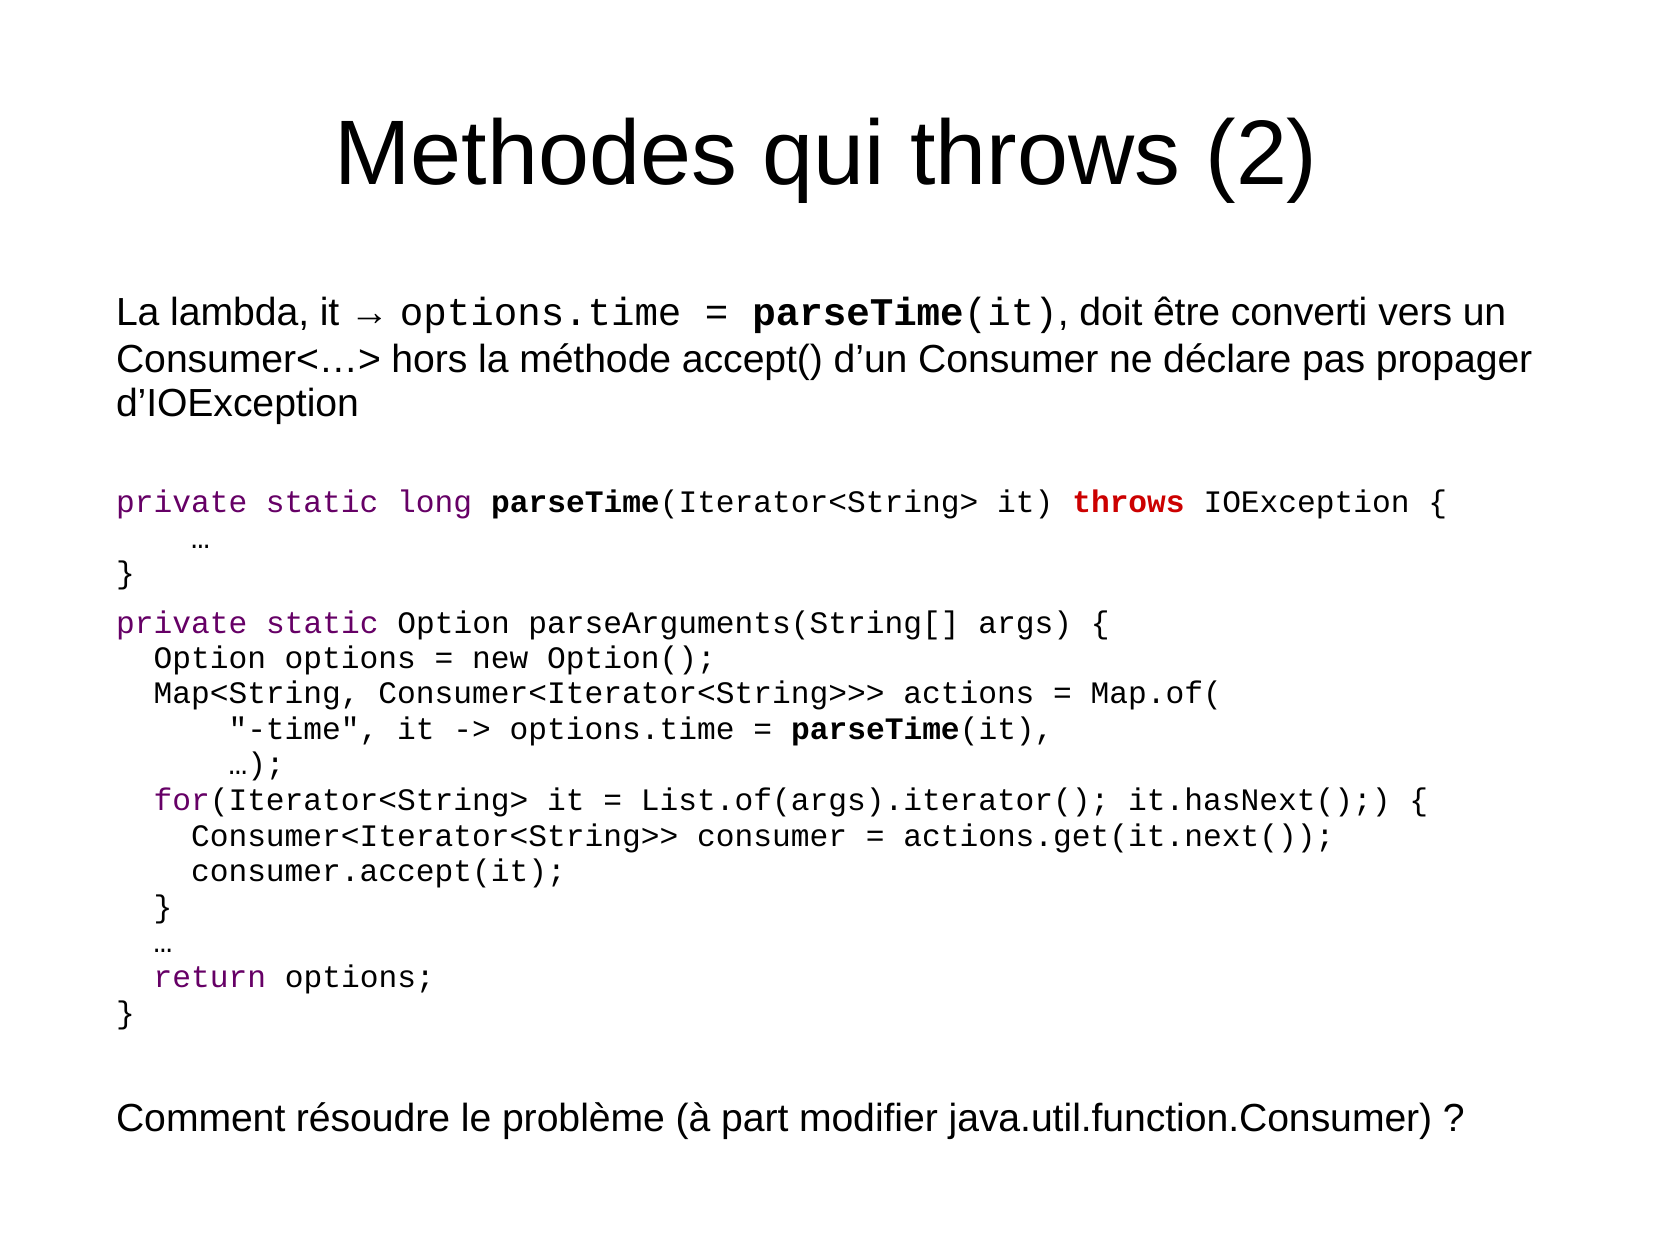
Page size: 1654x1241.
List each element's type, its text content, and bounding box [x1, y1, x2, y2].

title Methodes qui throws (2) [82, 49, 1571, 257]
list La lambda, it → options.time = parseTime(it), doit être converti vers un Consumer<…> hors la méthode accept() d’un Consumer ne déclare pas propager d’IOException private static long parseTime(Iterator<String> it) throws IOException { … } private static Option parseArguments(String[] args) { Option options = new Option(); Map<String, Consumer<Iterator<String>>> actions = Map.of( "-time", it -> options.time = parseTime(it), …); for(Iterator<String> it = List.of(args).iterator(); it.hasNext();) { Consumer<Iterator<String>> consumer = actions.get(it.next()); consumer.accept(it); } … return options; } Comment résoudre le problème (à part modifier java.util.function.Consumer) ? [82, 290, 1571, 1141]
